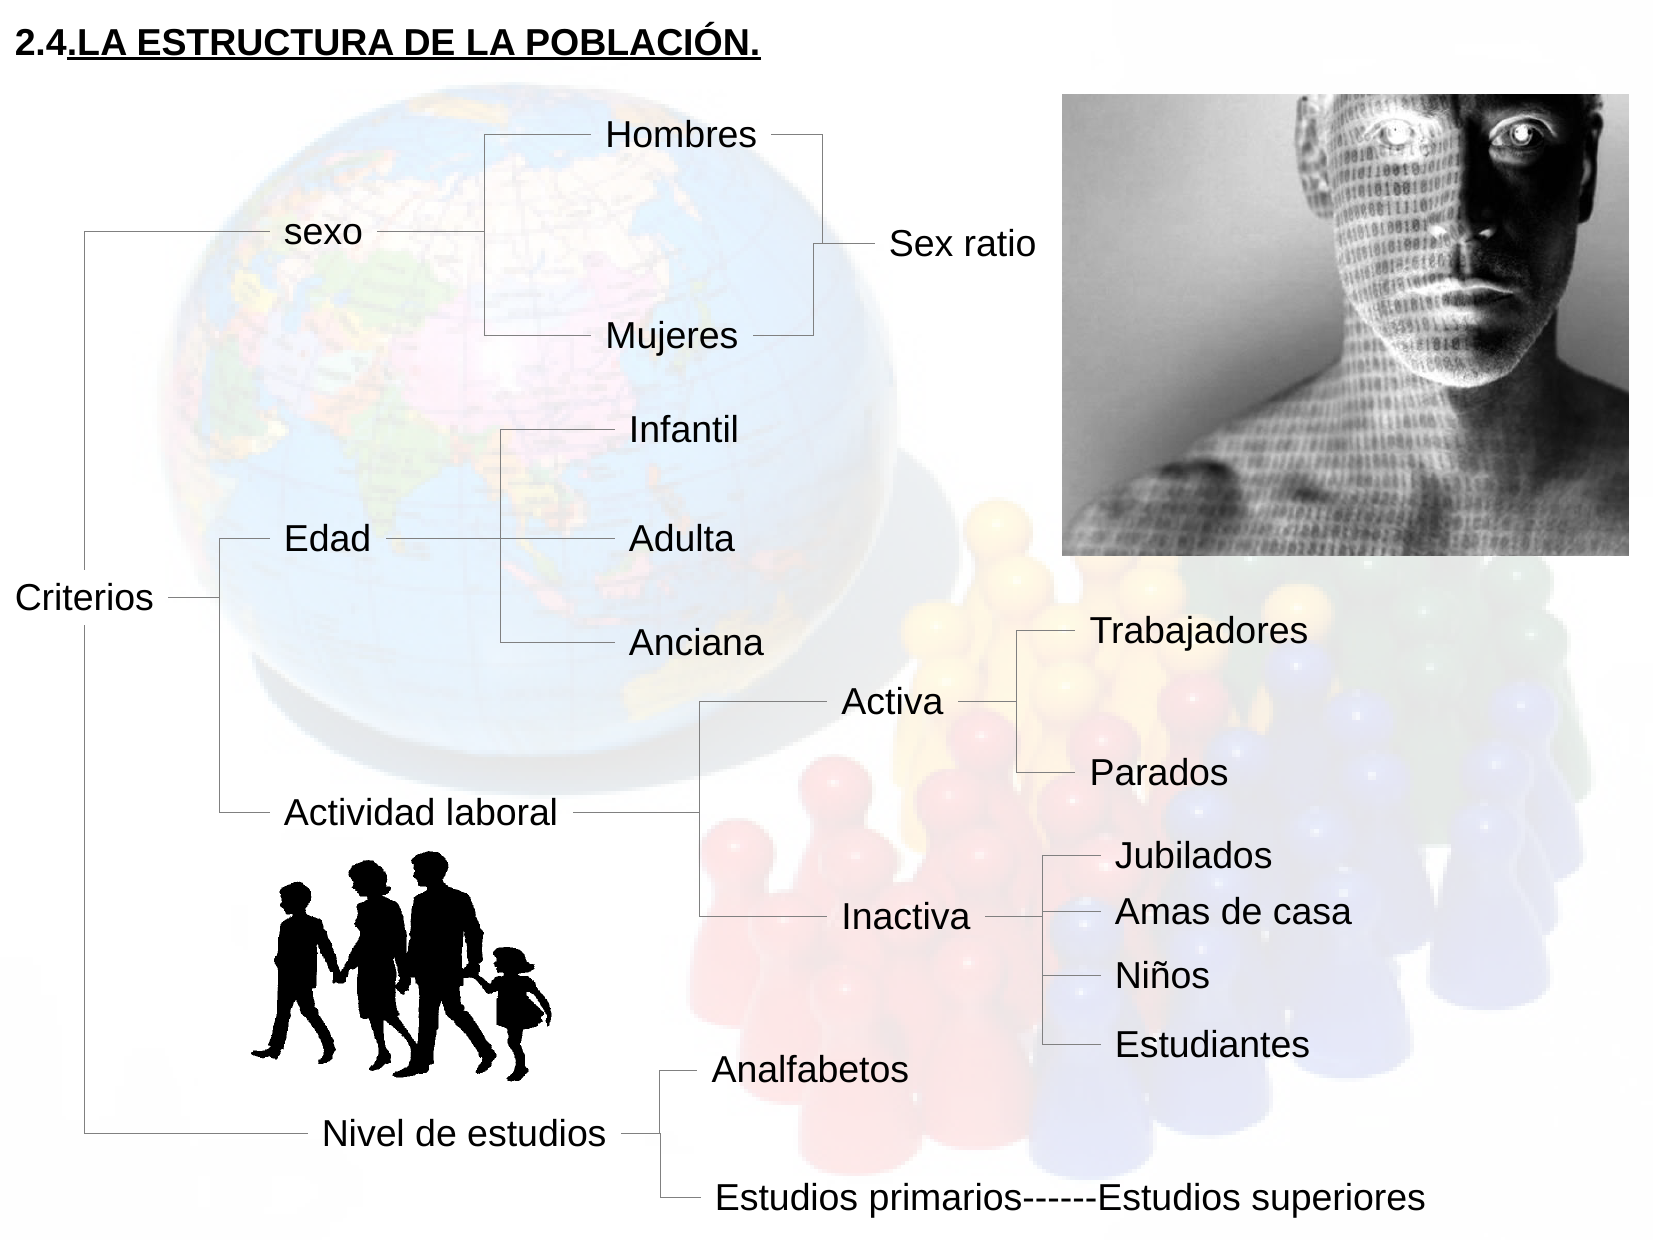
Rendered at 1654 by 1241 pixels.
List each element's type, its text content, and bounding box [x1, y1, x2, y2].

text_box Analfabetos [696, 1041, 924, 1099]
text_box Actividad laboral [269, 784, 574, 841]
picture [1043, 856, 1100, 911]
text_box Infantil [614, 401, 755, 459]
text_box Niños [1100, 947, 1226, 1004]
text_box 2.4.LA ESTRUCTURA DE LA POBLACIÓN. [0, 14, 776, 71]
text_box sexo [269, 203, 378, 260]
text_box Estudios primarios------Estudios superiores [700, 1169, 1441, 1227]
picture [485, 135, 822, 335]
text_box Activa [826, 673, 959, 731]
text_box Estudiantes [1100, 1015, 1326, 1073]
text_box Hombres [590, 106, 772, 164]
text_box Trabajadores [1074, 602, 1324, 660]
text_box Anciana [614, 614, 779, 671]
picture [0, 0, 1654, 1241]
text_box Mujeres [590, 307, 754, 364]
text_box Inactiva [826, 888, 986, 945]
text_box Edad [269, 510, 387, 567]
text_box Criterios [0, 569, 169, 626]
text_box Nivel de estudios [307, 1105, 622, 1163]
text_box Amas de casa [1100, 883, 1367, 941]
text_box Jubilados [1100, 826, 1288, 883]
text_box Adulta [614, 510, 750, 567]
text_box Parados [1074, 744, 1244, 801]
text_box Sex ratio [874, 214, 1052, 272]
